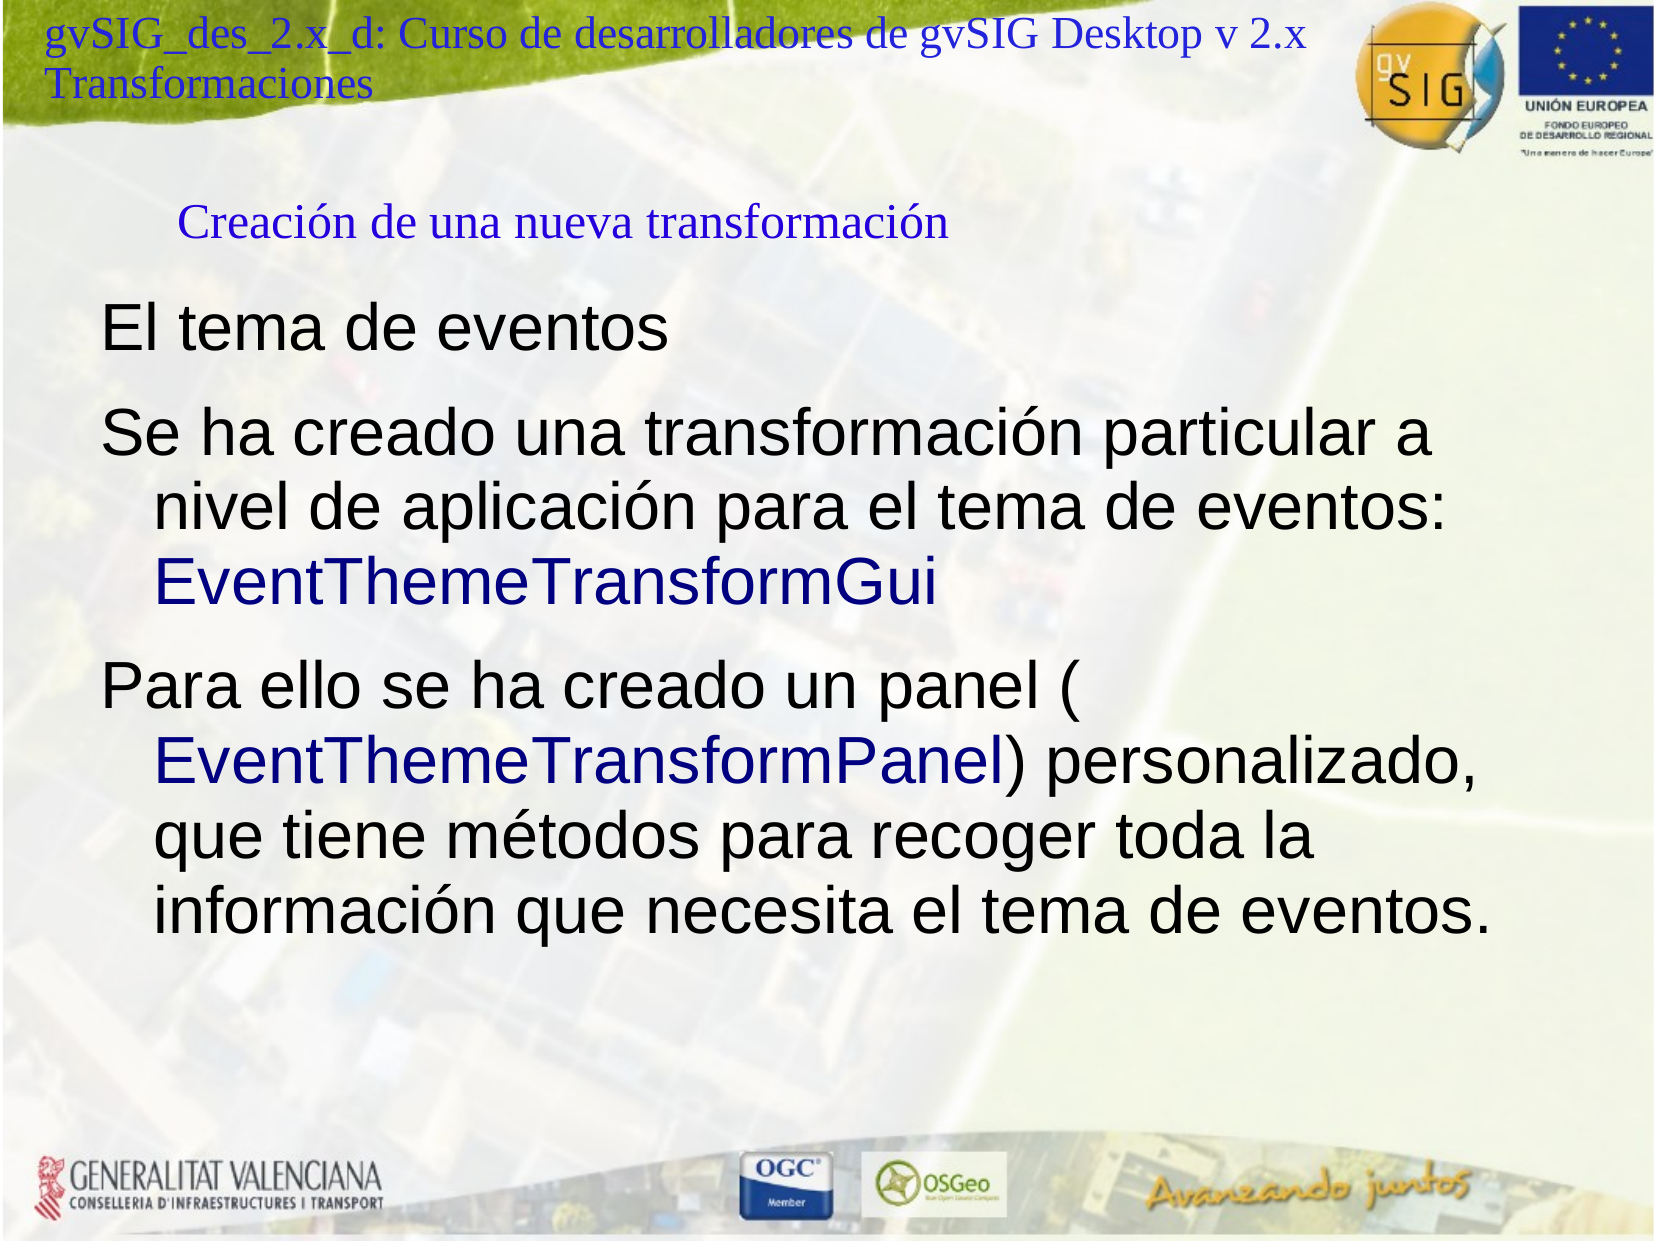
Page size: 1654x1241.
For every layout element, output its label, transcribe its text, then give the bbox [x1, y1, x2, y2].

title Creación de una nueva transformación [177, 95, 1329, 290]
list El tema de eventos Se ha creado una transformación particular a nivel de aplicación para el tema de eventos: EventThemeTransformGui Para ello se ha creado un panel (EventThemeTransformPanel) personalizado, que tiene métodos para recoger toda la información que necesita el tema de eventos. [82, 290, 1571, 948]
picture [2, 0, 1654, 1241]
